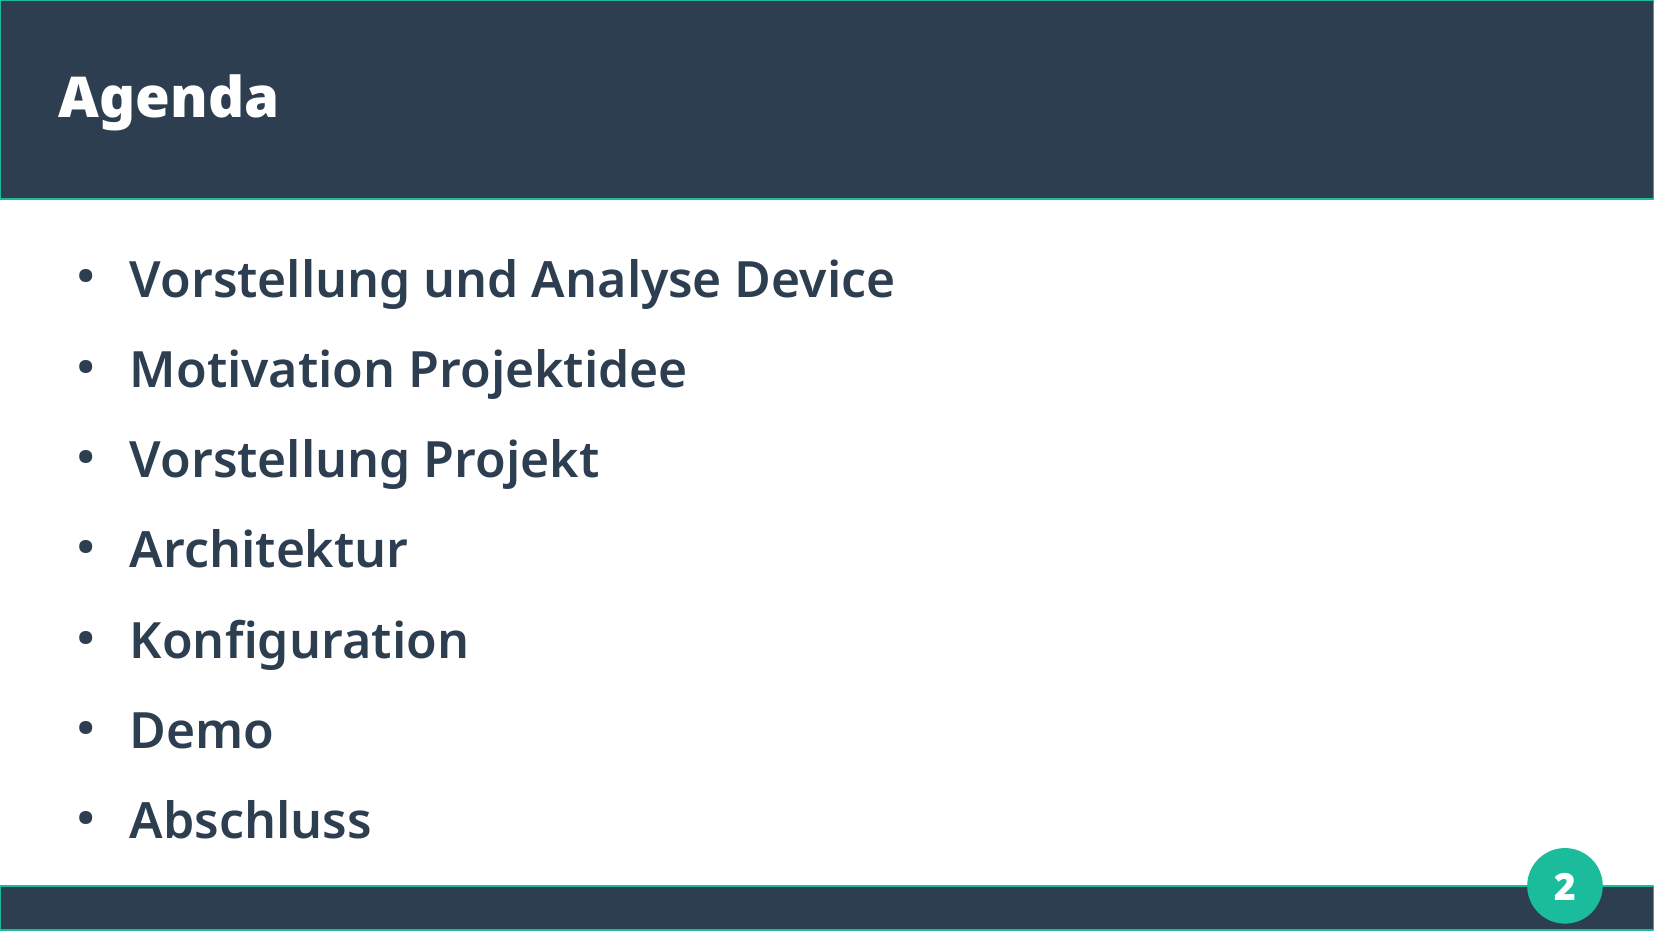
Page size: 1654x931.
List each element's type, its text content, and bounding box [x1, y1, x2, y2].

title Agenda [59, 37, 1595, 156]
list Vorstellung und Analyse Device Motivation Projektidee Vorstellung Projekt Architektur Konfiguration Demo Abschluss [59, 243, 1595, 864]
